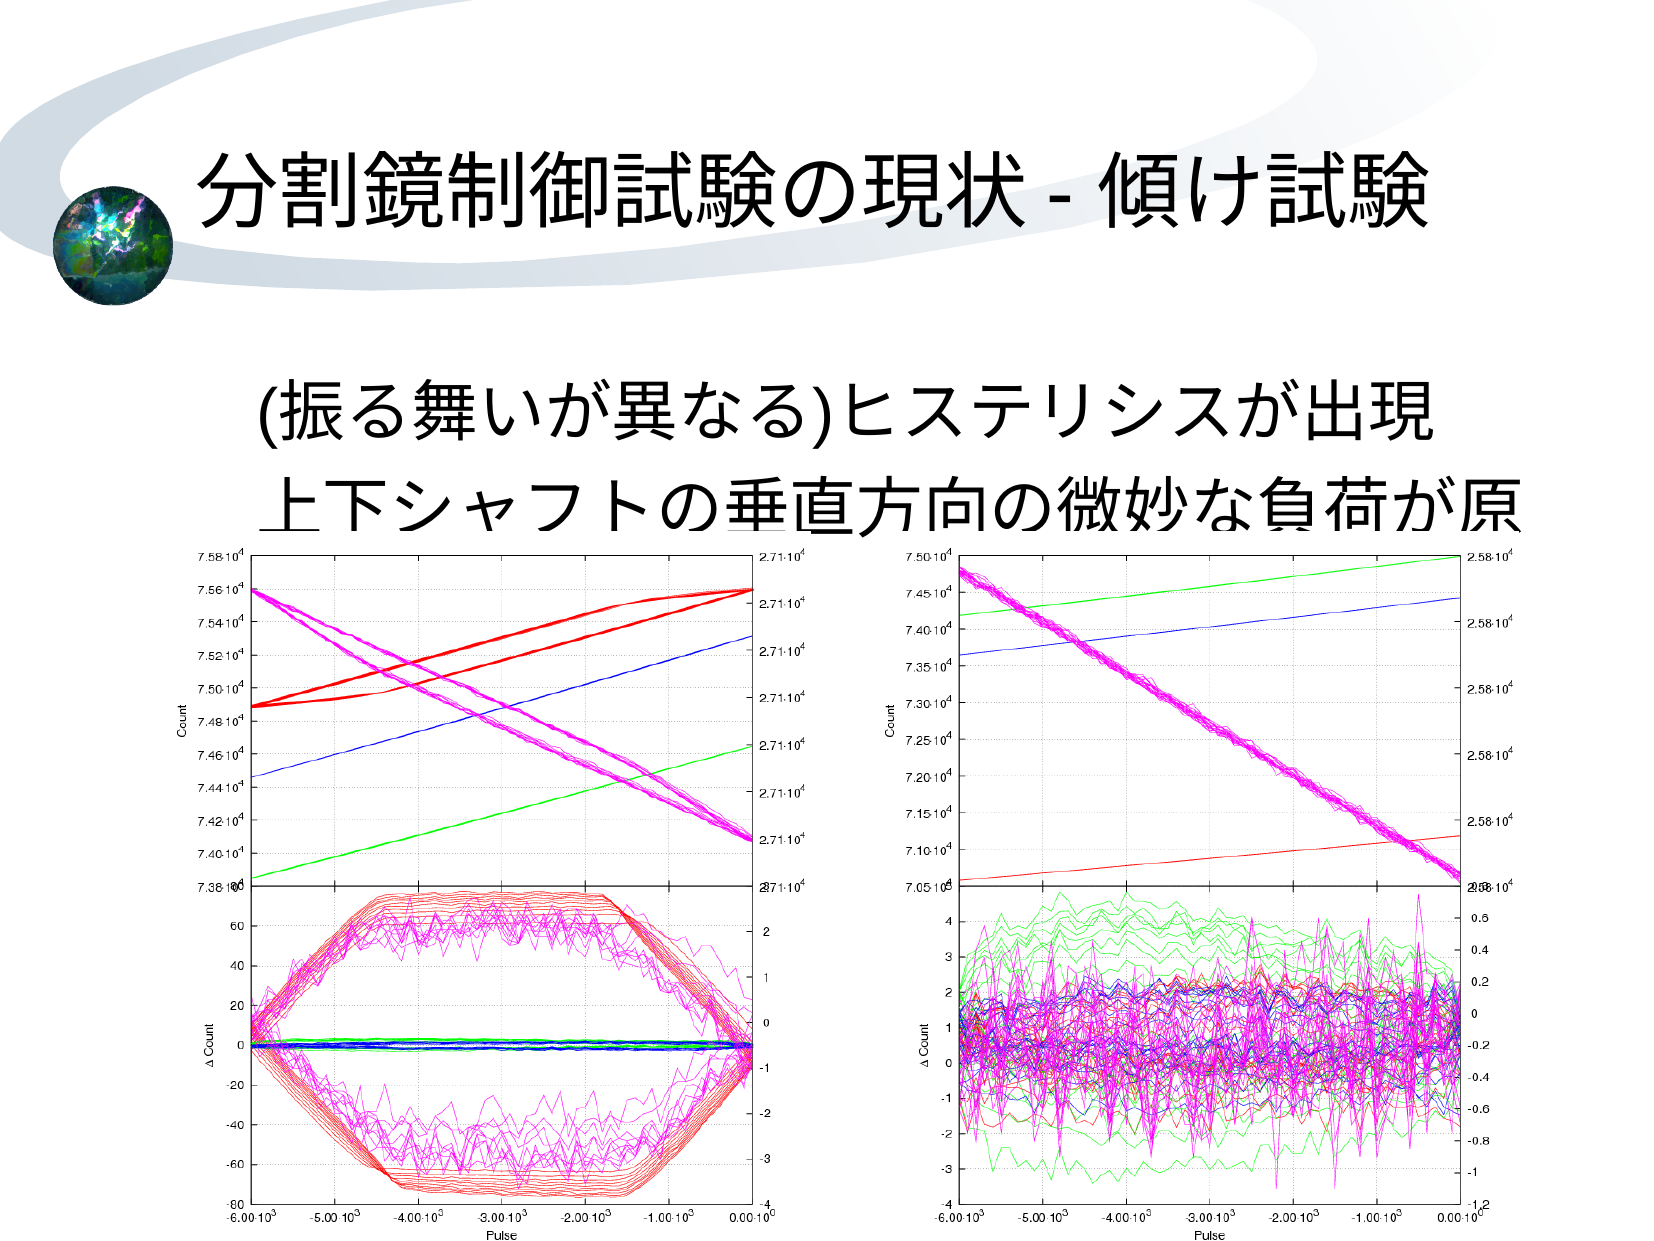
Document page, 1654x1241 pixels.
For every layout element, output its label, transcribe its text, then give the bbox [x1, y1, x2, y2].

picture [177, 531, 811, 1241]
picture [43, 175, 182, 314]
text_box (振る舞いが異なる)ヒステリシスが出現 上下シャフトの垂直方向の微妙な負荷が原因？ [241, 350, 1625, 508]
picture [885, 531, 1519, 1241]
text_box 分割鏡制御試験の現状 - 傾け試験 [180, 117, 1595, 226]
